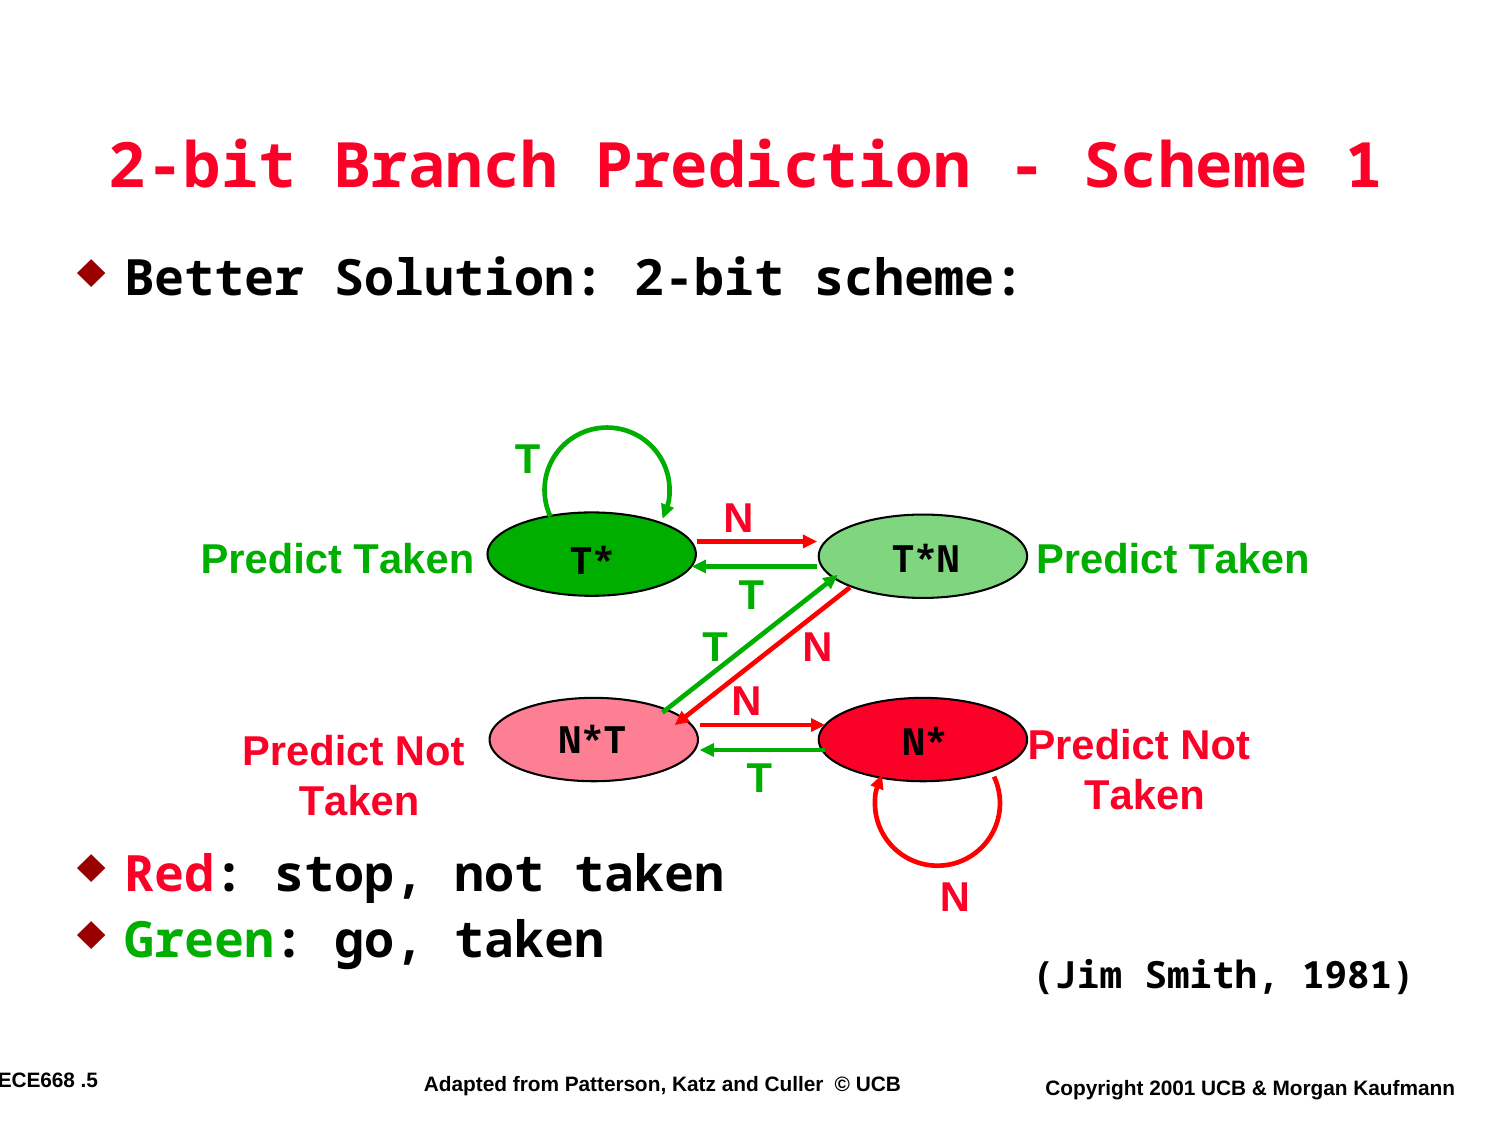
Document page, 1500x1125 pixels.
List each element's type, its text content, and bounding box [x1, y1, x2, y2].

text_box N [716, 727, 777, 732]
text_box T [687, 612, 743, 678]
text_box Predict Not Taken [1012, 710, 1277, 826]
text_box T [731, 744, 788, 809]
text_box [818, 514, 1028, 598]
list Better Solution: 2-bit scheme: Red: stop, not taken Green: go, taken [62, 249, 1438, 1036]
text_box [489, 711, 517, 768]
text_box N [787, 612, 848, 678]
text_box T [727, 654, 743, 666]
text_box Predict Taken [185, 525, 490, 590]
text_box T*N [859, 527, 993, 588]
text_box T* [543, 529, 641, 590]
text_box N [716, 666, 744, 688]
text_box [487, 512, 696, 596]
text_box [668, 711, 698, 769]
title 2-bit Branch Prediction - Scheme 1 [87, 99, 1405, 235]
text_box N*T [517, 708, 668, 770]
text_box N* [876, 710, 974, 771]
text_box [818, 697, 1028, 782]
text_box T [723, 560, 779, 626]
text_box T [500, 425, 556, 490]
text_box T [547, 460, 556, 490]
text_box N [924, 862, 985, 928]
text_box Predict Taken [1021, 525, 1325, 590]
text_box [525, 697, 662, 708]
text_box [522, 770, 665, 782]
text_box N [708, 483, 769, 539]
text_box N [716, 666, 777, 723]
text_box Predict Not Taken [227, 716, 492, 832]
text_box N [708, 544, 769, 548]
text_box (Jim Smith, 1981) [1013, 943, 1433, 1005]
